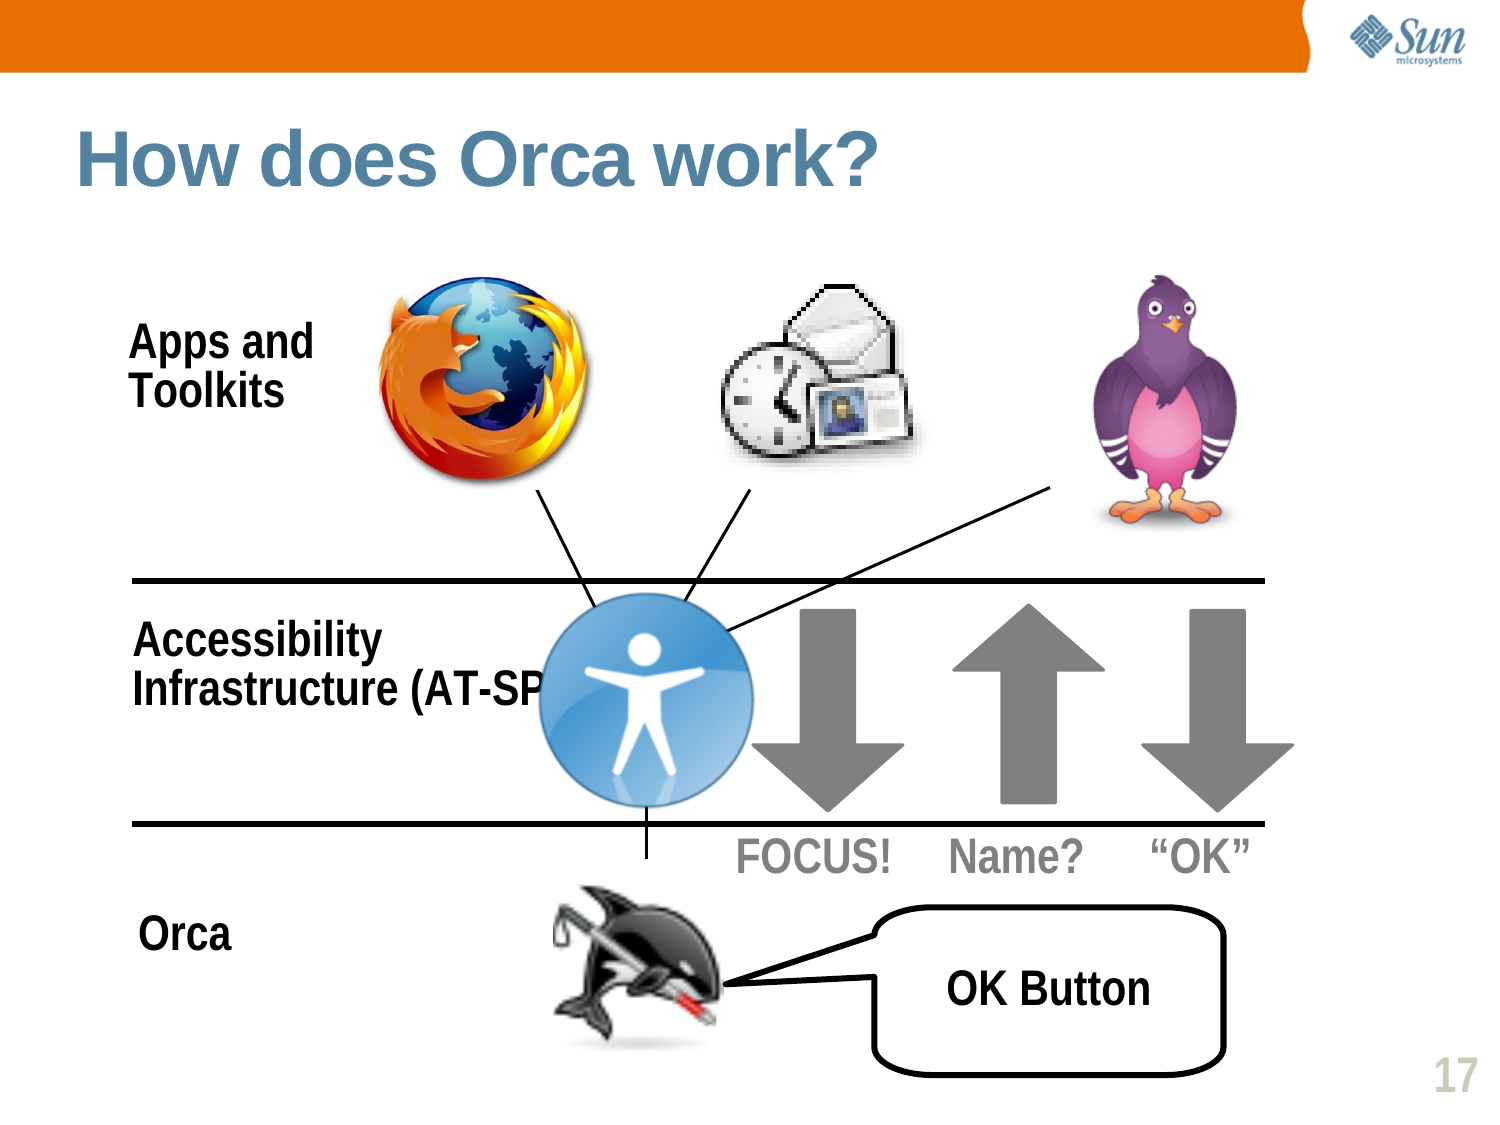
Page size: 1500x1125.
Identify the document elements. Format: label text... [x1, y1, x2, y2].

picture [0, 0, 1500, 75]
text_box OK Button [725, 907, 1224, 1076]
text_box FOCUS! [735, 834, 956, 894]
text_box [1142, 610, 1293, 812]
picture [372, 274, 595, 490]
title How does Orca work? [75, 122, 1438, 228]
text_box Apps and Toolkits [128, 319, 354, 478]
text_box [953, 604, 1104, 803]
picture [1090, 274, 1241, 534]
text_box Name? [948, 835, 1141, 894]
text_box “OK” [1149, 835, 1342, 894]
text_box [755, 610, 903, 812]
picture [553, 884, 724, 1055]
text_box Accessibility Infrastructure (AT-SPI) [132, 617, 538, 775]
picture [538, 592, 755, 809]
picture [717, 276, 931, 490]
text_box Orca [138, 911, 401, 971]
